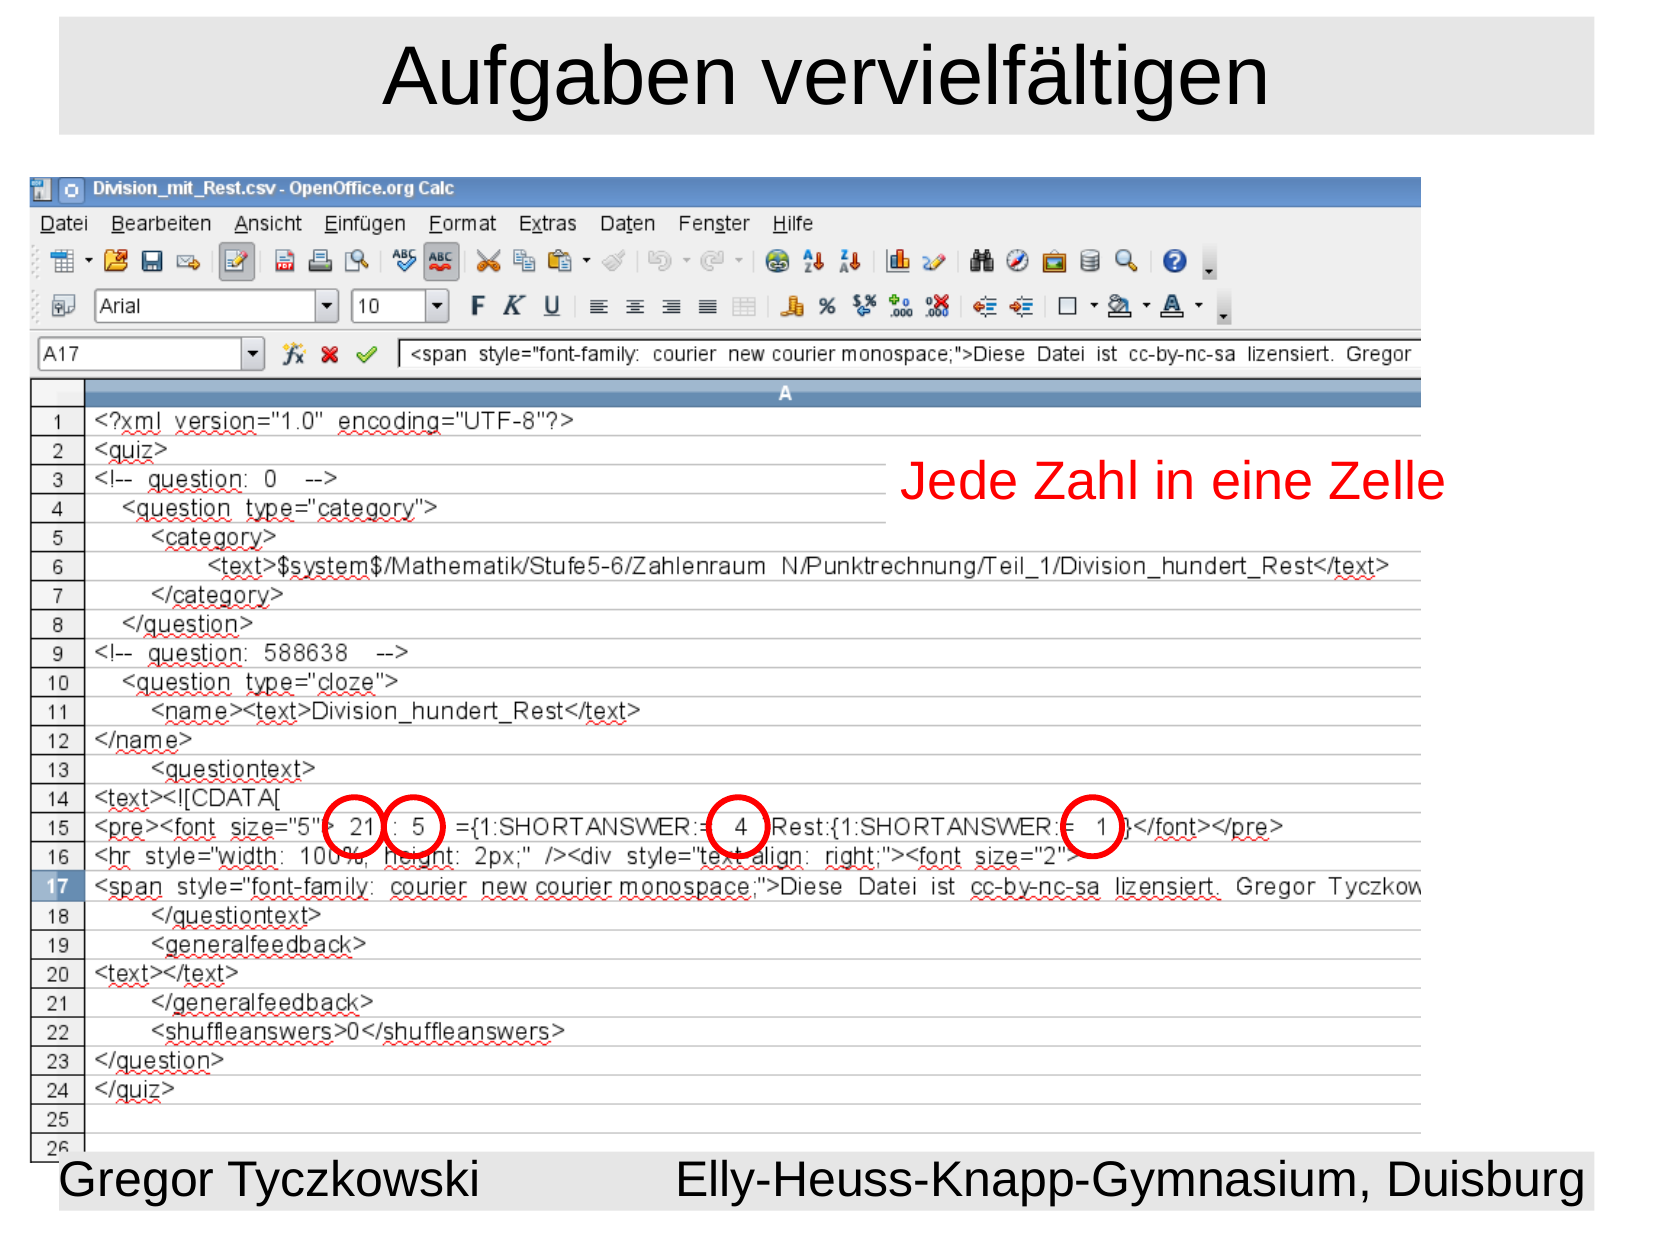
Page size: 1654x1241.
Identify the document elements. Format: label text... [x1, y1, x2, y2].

list Gregor Tyczkowski Elly-Heuss-Knapp-Gymnasium, Duisburg [59, 1151, 1595, 1211]
picture [29, 177, 1421, 1163]
text_box Jede Zahl in eine Zelle [885, 442, 1506, 532]
title Aufgaben vervielfältigen [59, 16, 1595, 135]
